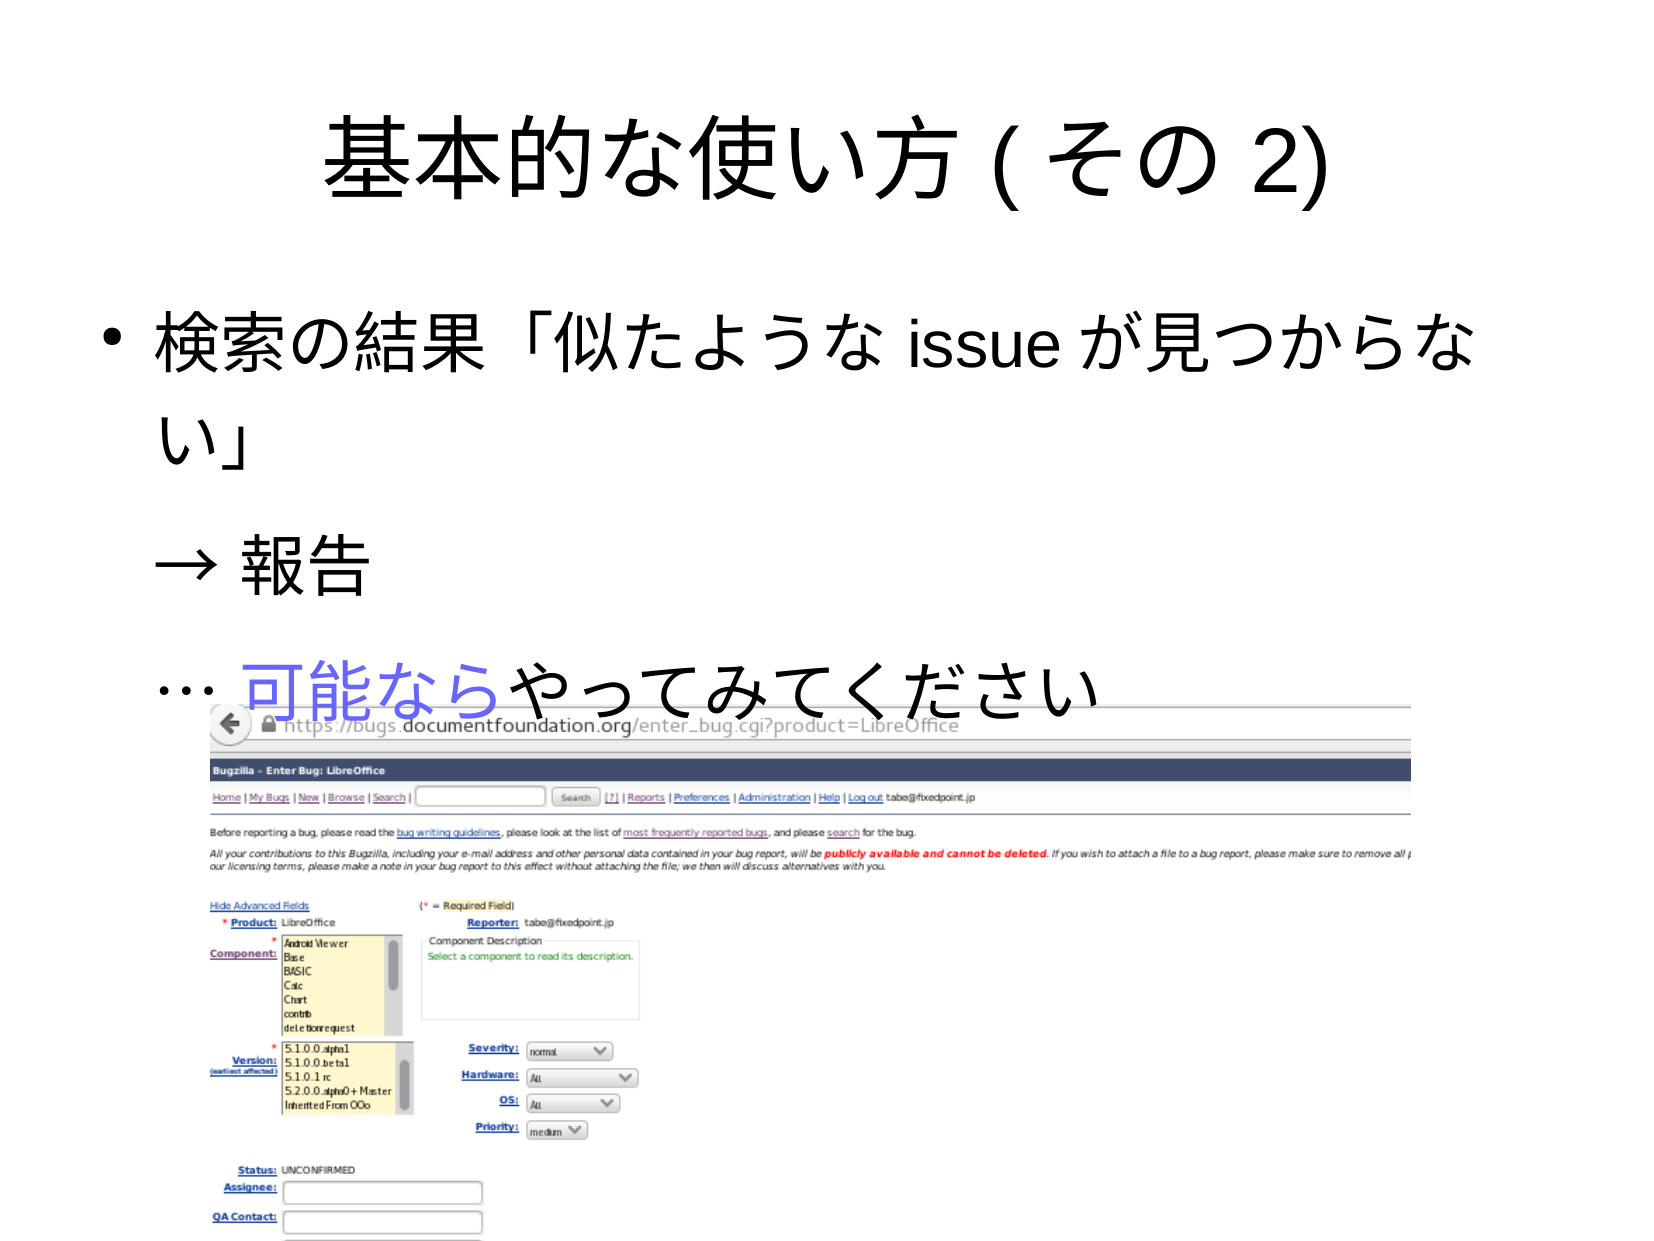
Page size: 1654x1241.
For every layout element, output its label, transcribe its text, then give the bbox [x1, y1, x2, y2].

list 検索の結果「似たようなissueが見つからない」 →報告 …可能ならやってみてください [82, 290, 1571, 1010]
title 基本的な使い方(その2) [82, 49, 1571, 257]
picture [210, 1010, 1411, 1241]
